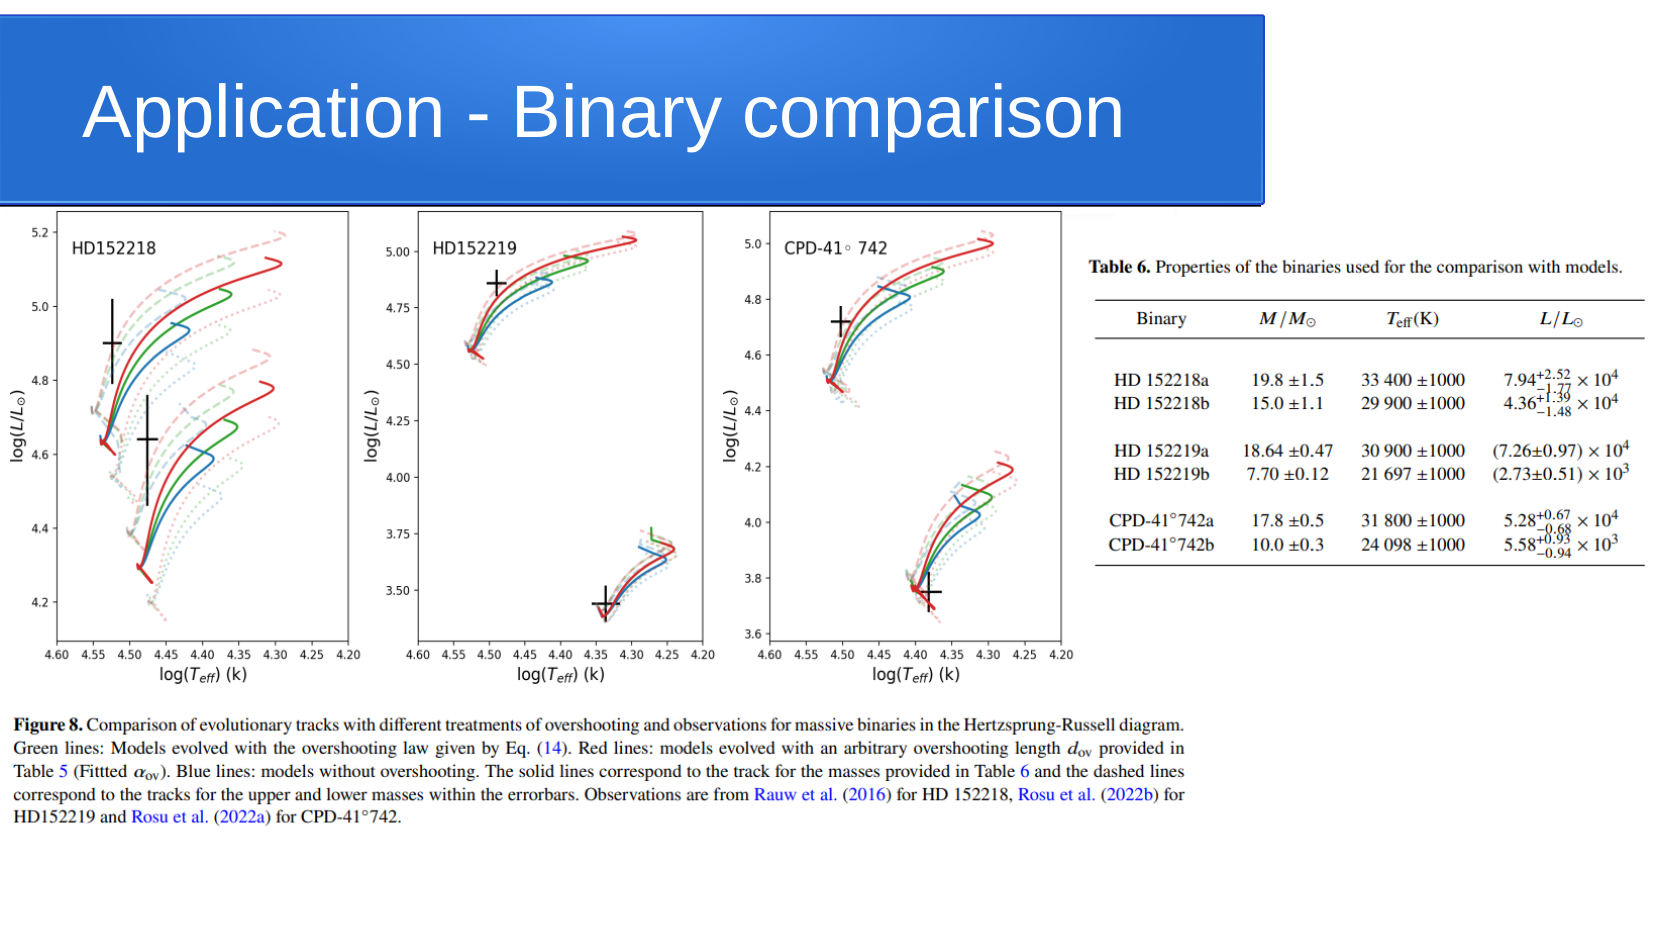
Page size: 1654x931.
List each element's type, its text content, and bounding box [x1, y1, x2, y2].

picture [5, 209, 1654, 869]
title Application - Binary comparison [82, 35, 1235, 189]
